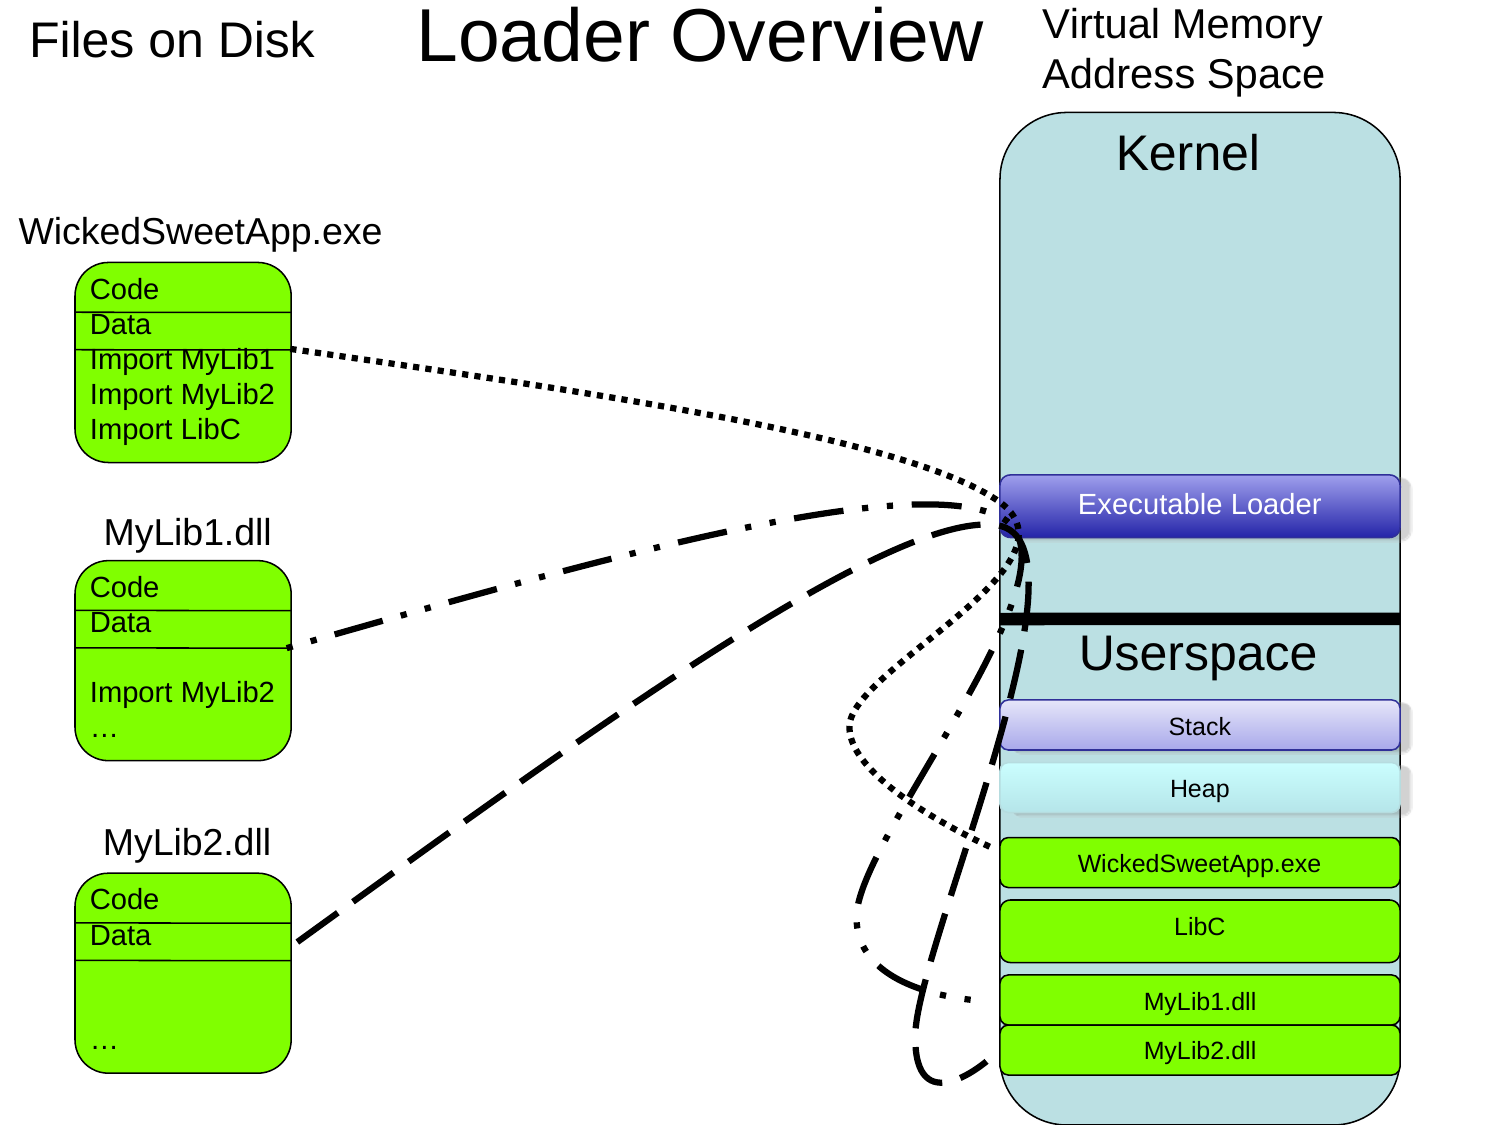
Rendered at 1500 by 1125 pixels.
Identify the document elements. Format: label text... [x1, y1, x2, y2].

text_box [999, 112, 1401, 485]
text_box MyLib2.dll [999, 1025, 1401, 1076]
text_box MyLib1.dll [88, 499, 287, 561]
text_box Kernel [1101, 112, 1276, 188]
text_box LibC [999, 900, 1401, 963]
text_box Executable Loader [999, 474, 1401, 538]
text_box [999, 805, 1401, 845]
text_box [999, 626, 1401, 708]
text_box WickedSweetApp.exe [3, 199, 398, 260]
text_box Userspace [1064, 612, 1333, 688]
text_box MyLib1.dll [999, 974, 1401, 1025]
text_box [1001, 1072, 1399, 1125]
text_box WickedSweetApp.exe [999, 837, 1401, 888]
text_box [999, 880, 1401, 910]
text_box Heap [999, 762, 1401, 813]
text_box [1396, 1017, 1401, 1033]
text_box Code Data Import MyLib2 … [74, 560, 325, 751]
text_box [999, 528, 1401, 612]
text_box [999, 1017, 1004, 1033]
text_box MyLib2.dll [88, 810, 287, 872]
text_box [85, 453, 282, 463]
text_box Code Data … [74, 873, 325, 1064]
text_box [999, 953, 1401, 983]
text_box Virtual Memory Address Space [1027, 0, 1341, 105]
text_box Files on Disk [14, 0, 330, 76]
text_box Stack [999, 699, 1401, 751]
text_box [84, 751, 282, 761]
text_box Code Data Import MyLib1 Import MyLib2 Import LibC [74, 262, 325, 453]
title Loader Overview [0, 0, 1450, 126]
text_box [85, 1064, 281, 1074]
text_box [999, 742, 1401, 770]
